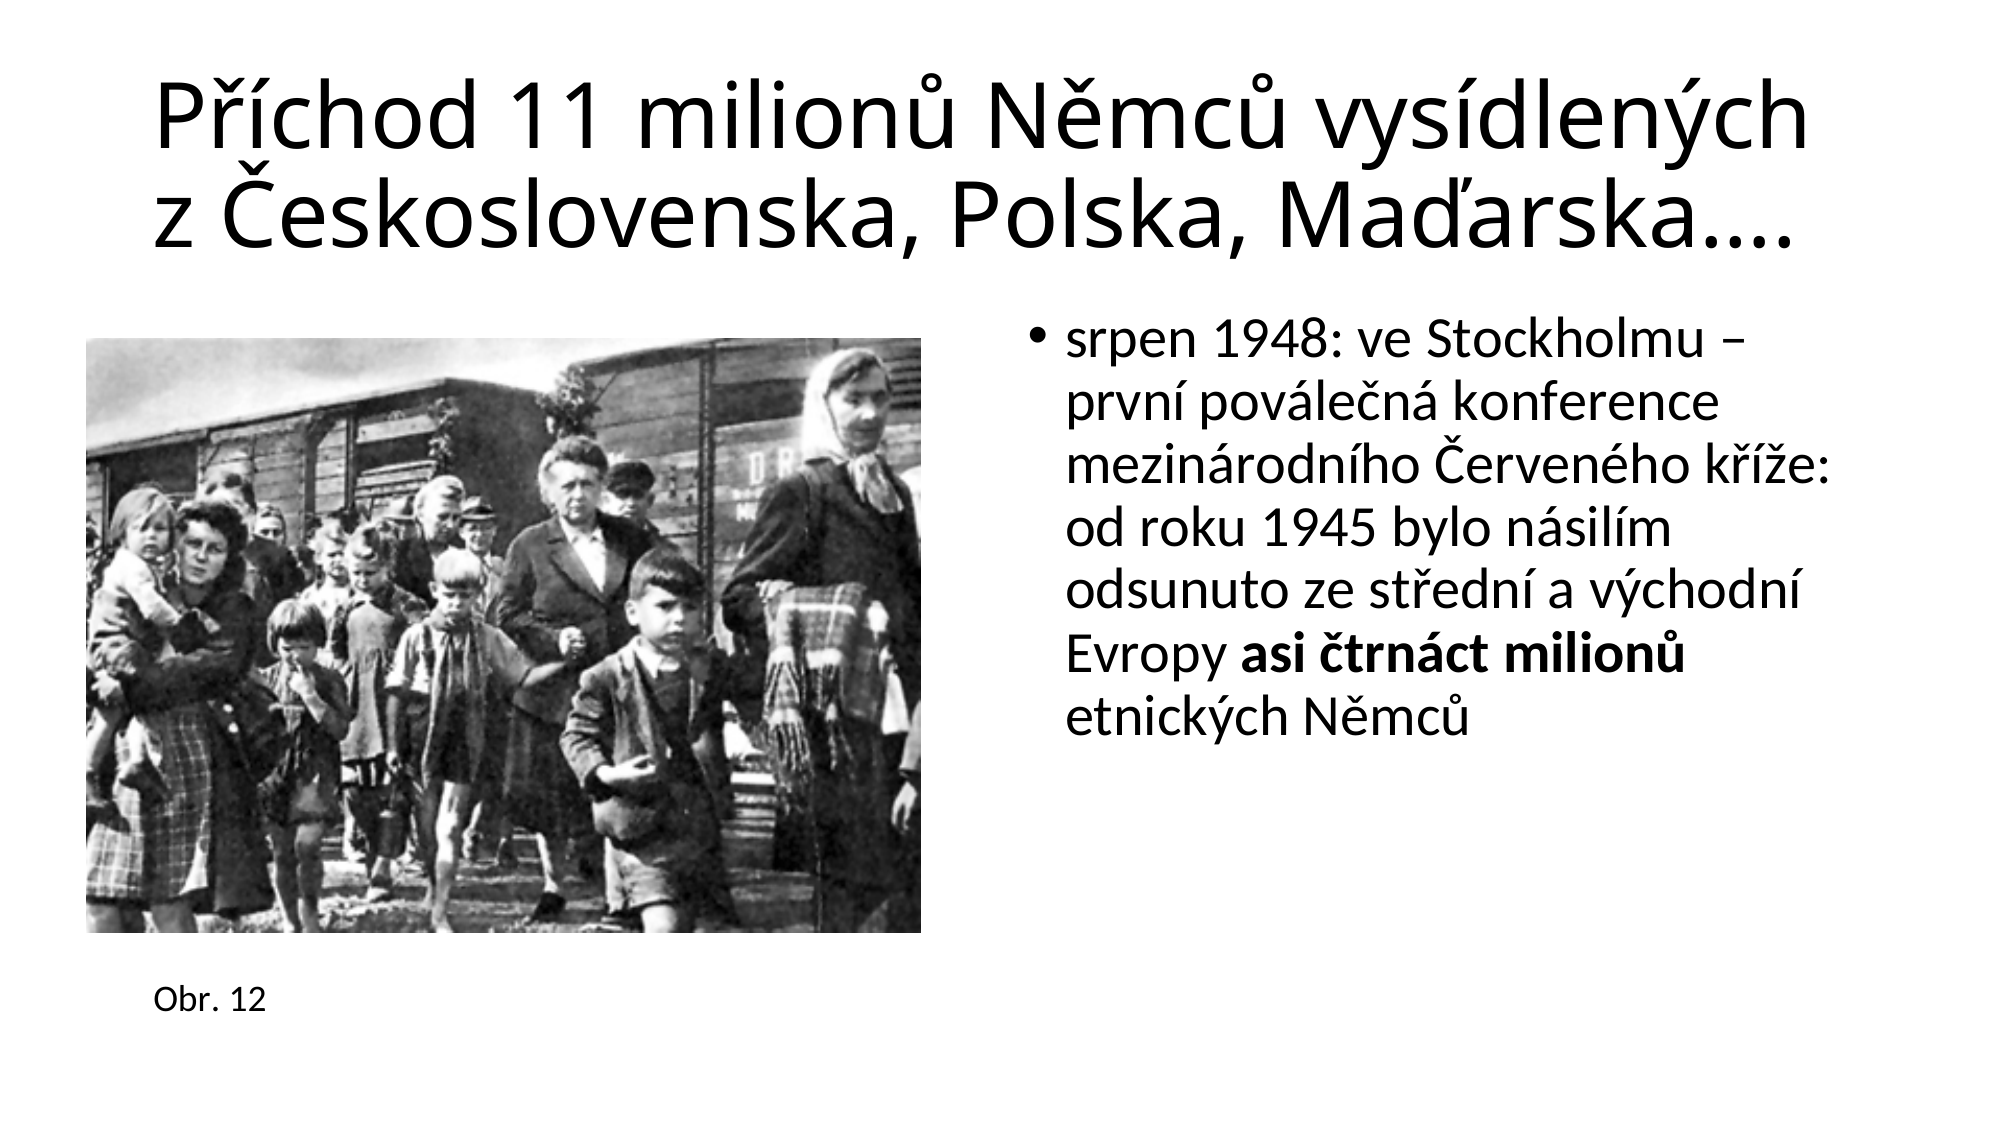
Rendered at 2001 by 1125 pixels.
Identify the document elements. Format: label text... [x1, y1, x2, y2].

text_box [86, 339, 921, 933]
title Příchod 11 milionů Němců vysídlených z Československa, Polska, Maďarska…. [137, 59, 1863, 278]
list srpen 1948: ve Stockholmu – první poválečná konference mezinárodního Červeného kříže: od roku 1945 bylo násilím odsunuto ze střední a východní Evropy asi čtrnáct milionů etnických Němců [1012, 299, 1863, 1014]
text_box Obr. 12 [138, 965, 1007, 1027]
